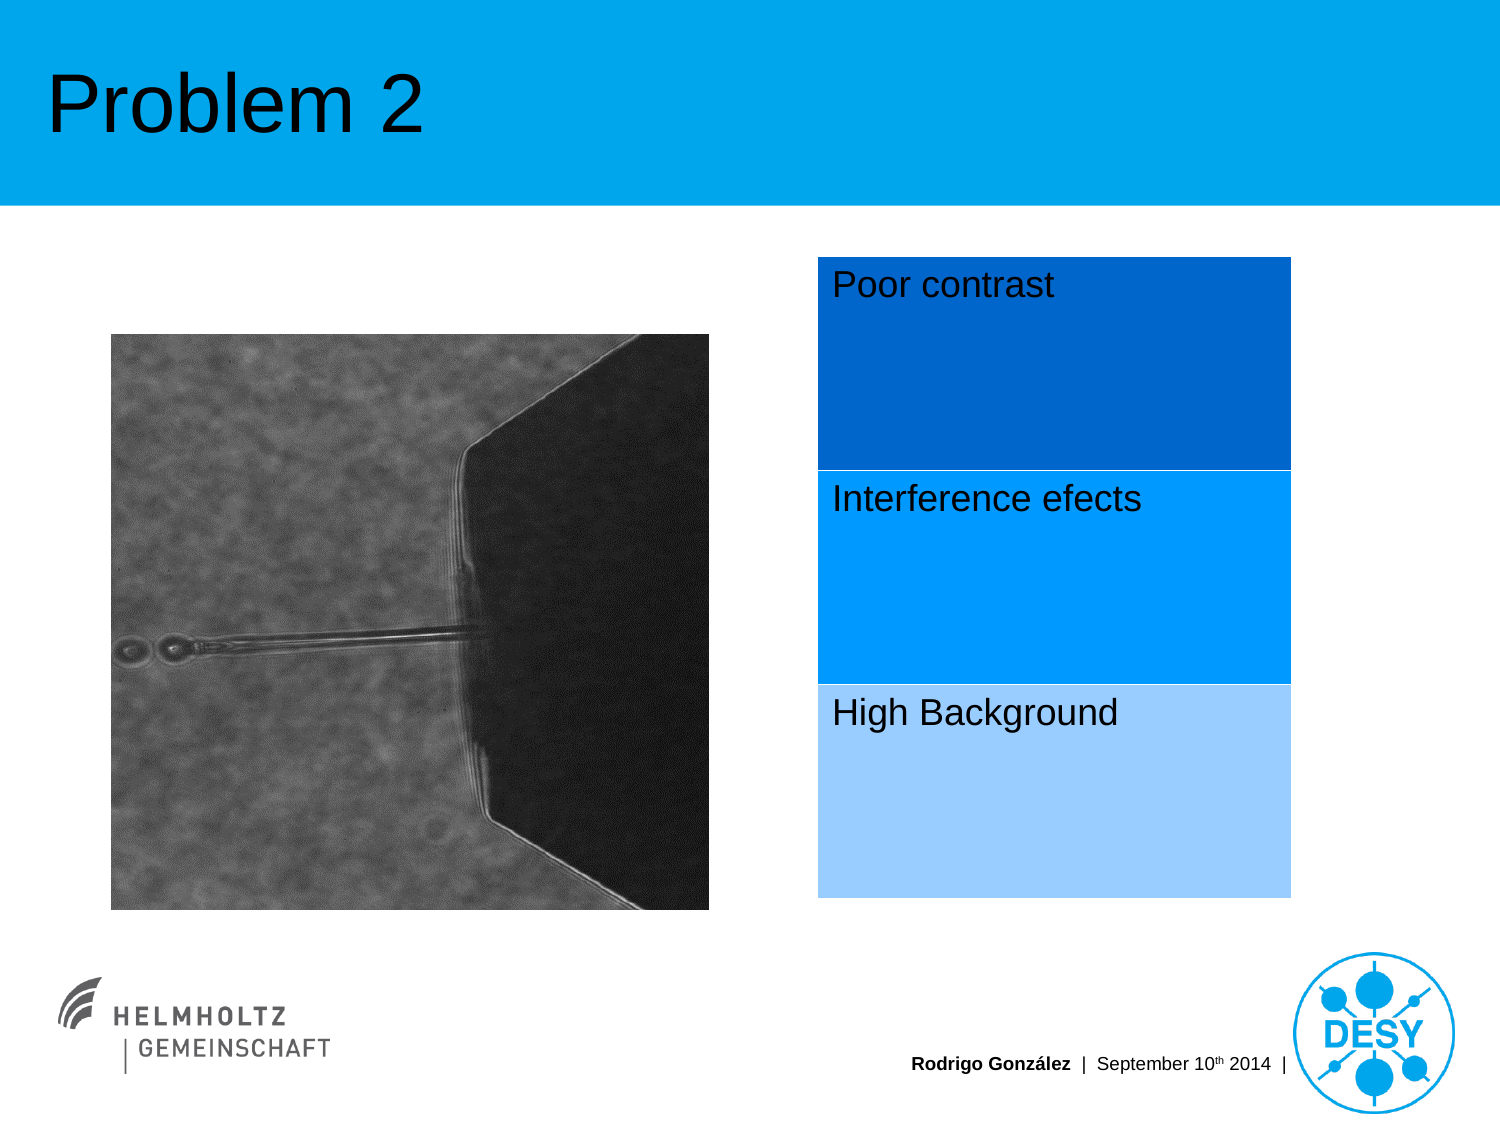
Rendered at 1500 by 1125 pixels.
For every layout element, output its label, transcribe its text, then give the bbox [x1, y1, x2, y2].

table_cell High Background [818, 685, 1291, 898]
picture [58, 977, 330, 1074]
picture [1297, 956, 1452, 1111]
picture [1290, 948, 1466, 1114]
table_header Poor contrast [818, 257, 1291, 470]
title Problem 2 [46, 0, 1444, 208]
table_cell Interference efects [818, 471, 1291, 684]
picture [111, 334, 709, 910]
